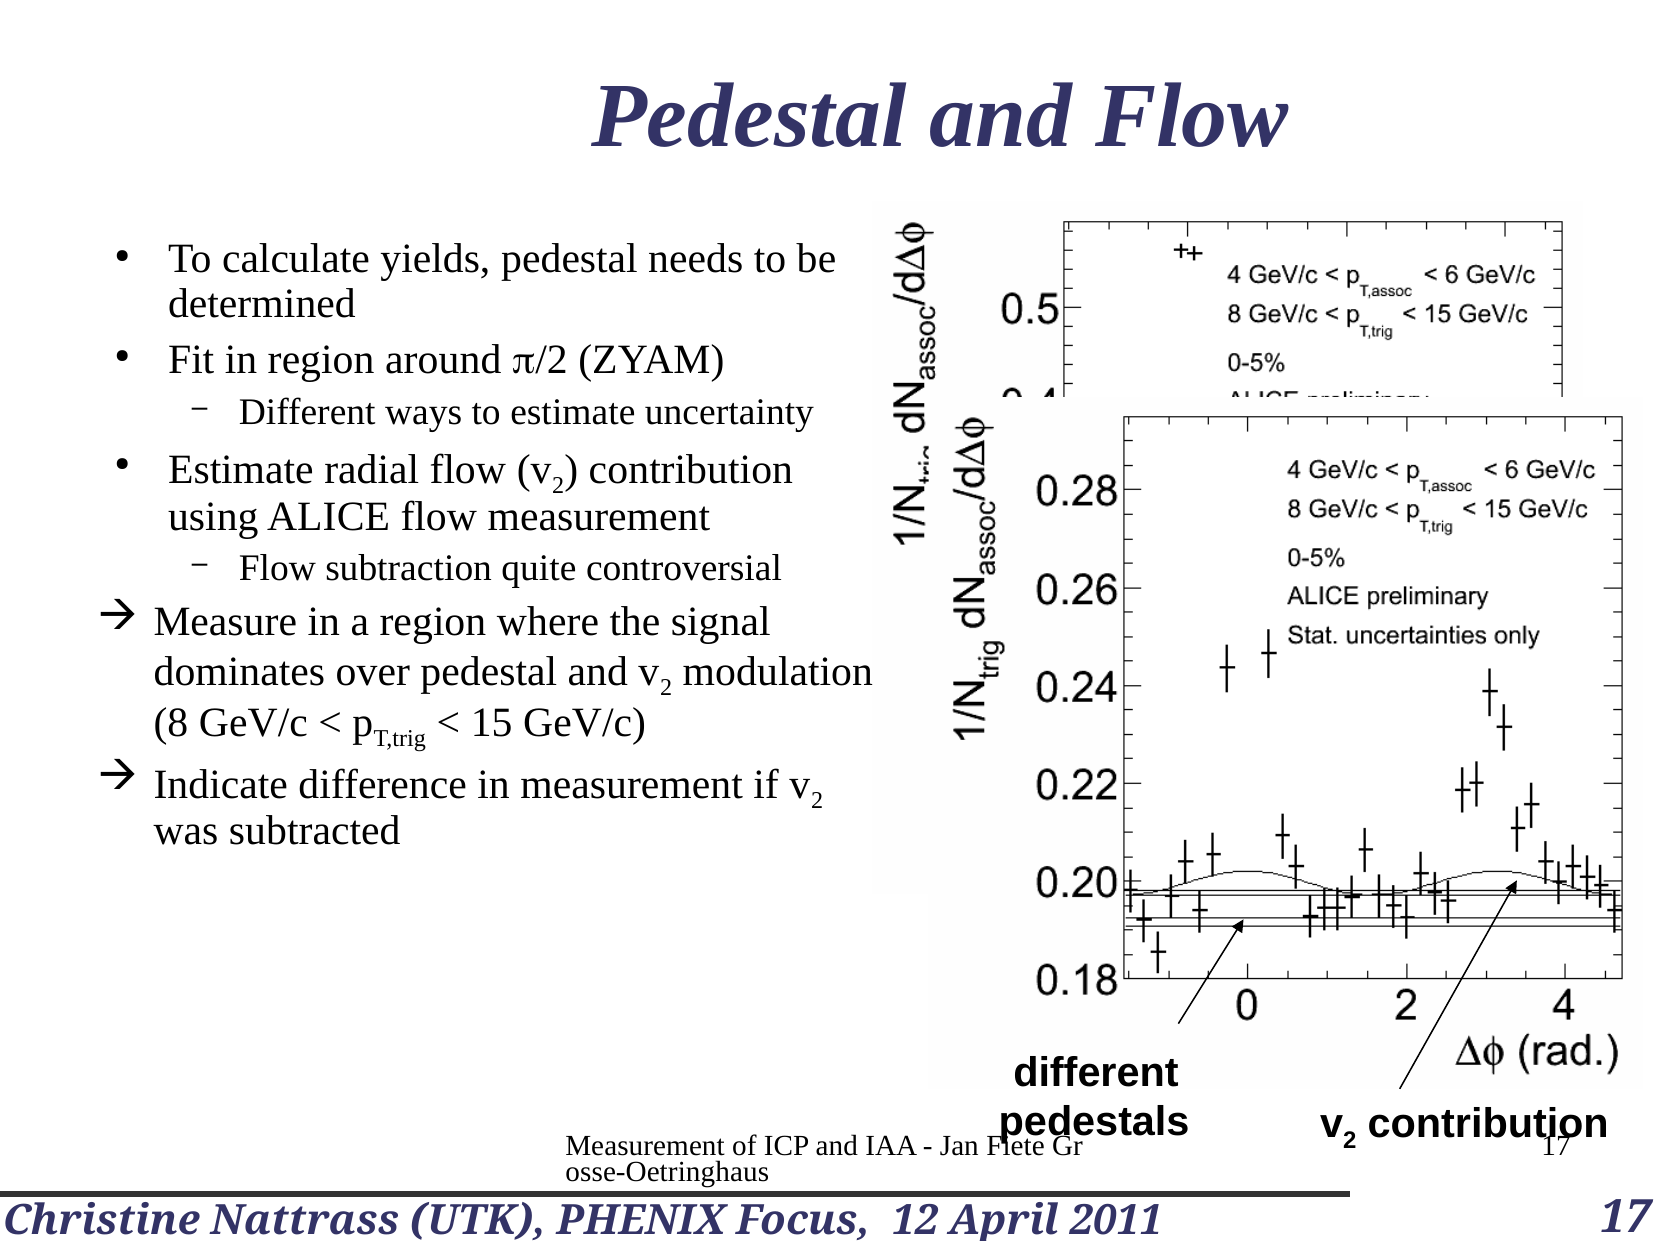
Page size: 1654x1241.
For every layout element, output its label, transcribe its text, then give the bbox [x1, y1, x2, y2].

picture [872, 201, 1654, 1089]
text_box different pedestals [983, 1036, 1206, 1152]
title Pedestal and Flow [279, 32, 1569, 188]
list To calculate yields, pedestal needs to be determined Fit in region around /2 (ZYAM) Different ways to estimate uncertainty Estimate radial flow (v2) contribution using ALICE flow measurement Flow subtraction quite controversial Measure in a region where the signal dominates over pedestal and v2 modulation (8 GeV/c < pT,trig < 15 GeV/c) Indicate difference in measurement if v2 was subtracted [82, 229, 892, 1141]
text_box v2 contribution [1290, 1088, 1624, 1161]
